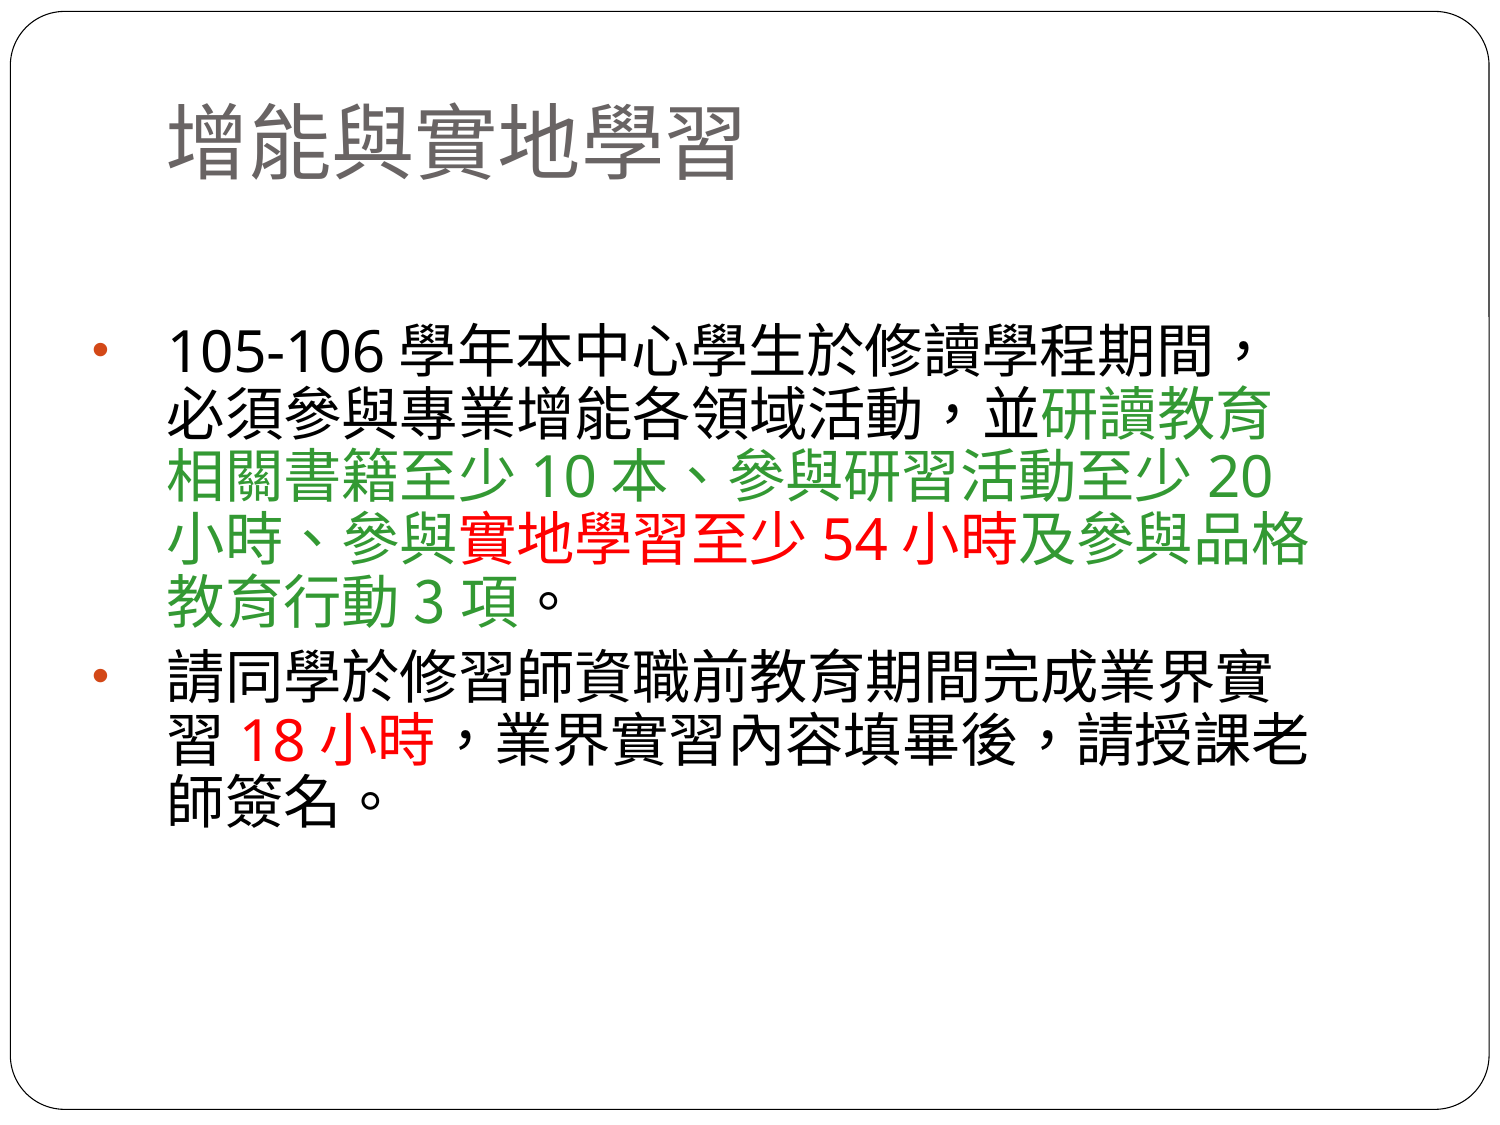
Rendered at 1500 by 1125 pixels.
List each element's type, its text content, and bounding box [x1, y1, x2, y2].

title 增能與實地學習 [150, 78, 1500, 205]
list 105-106學年本中心學生於修讀學程期間，必須參與專業增能各領域活動，並研讀教育相關書籍至少10本、參與研習活動至少20小時、參與實地學習至少54小時及參與品格教育行動3項。 請同學於修習師資職前教育期間完成業界實習18小時，業界實習內容填畢後，請授課老師簽名。 [76, 314, 1340, 1050]
